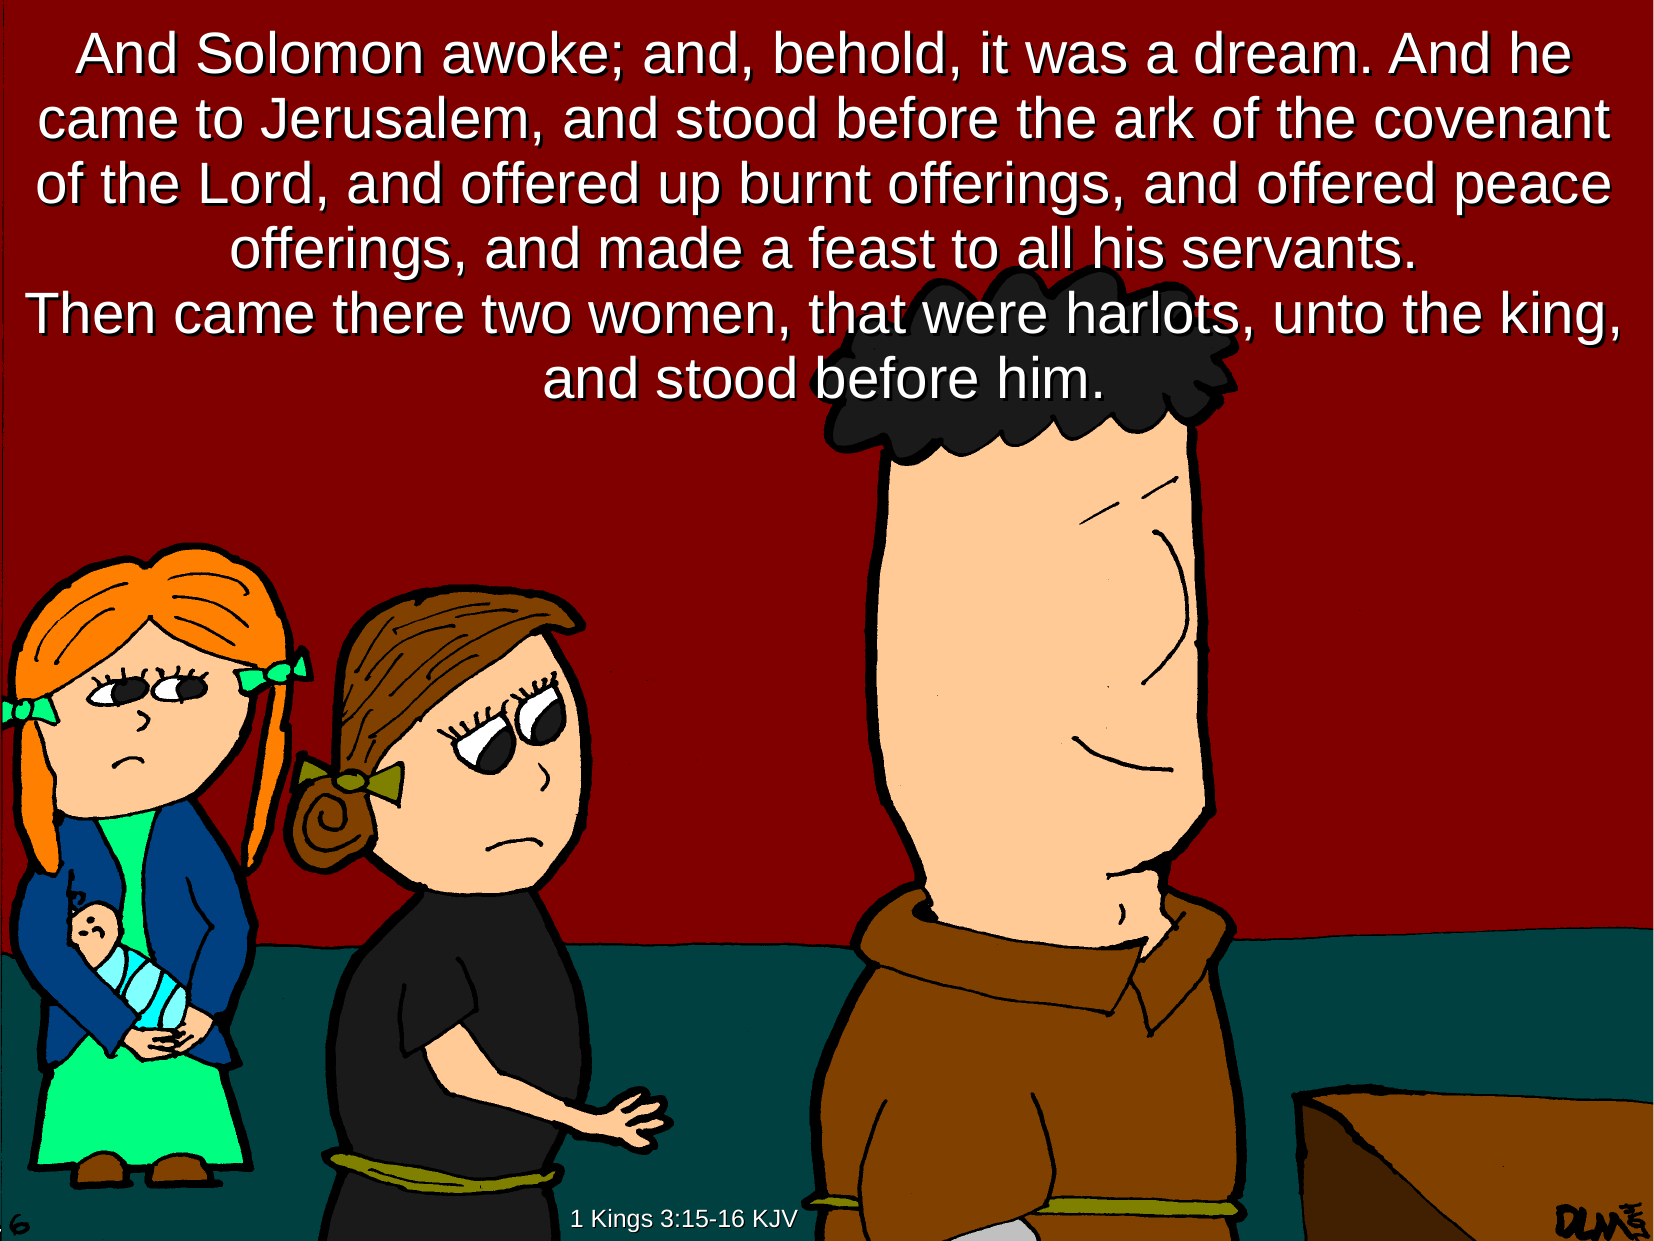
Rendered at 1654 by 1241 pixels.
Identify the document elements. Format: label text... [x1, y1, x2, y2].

text_box 1 Kings 3:15-16 KJV [555, 1197, 814, 1241]
picture [0, 0, 1654, 1241]
text_box And Solomon awoke; and, behold, it was a dream. And he came to Jerusalem, and stood before the ark of the covenant of the Lord, and offered up burnt offerings, and offered peace offerings, and made a feast to all his servants. Then came there two women, that were harlots, unto the king, and stood before him. [0, 13, 1651, 417]
